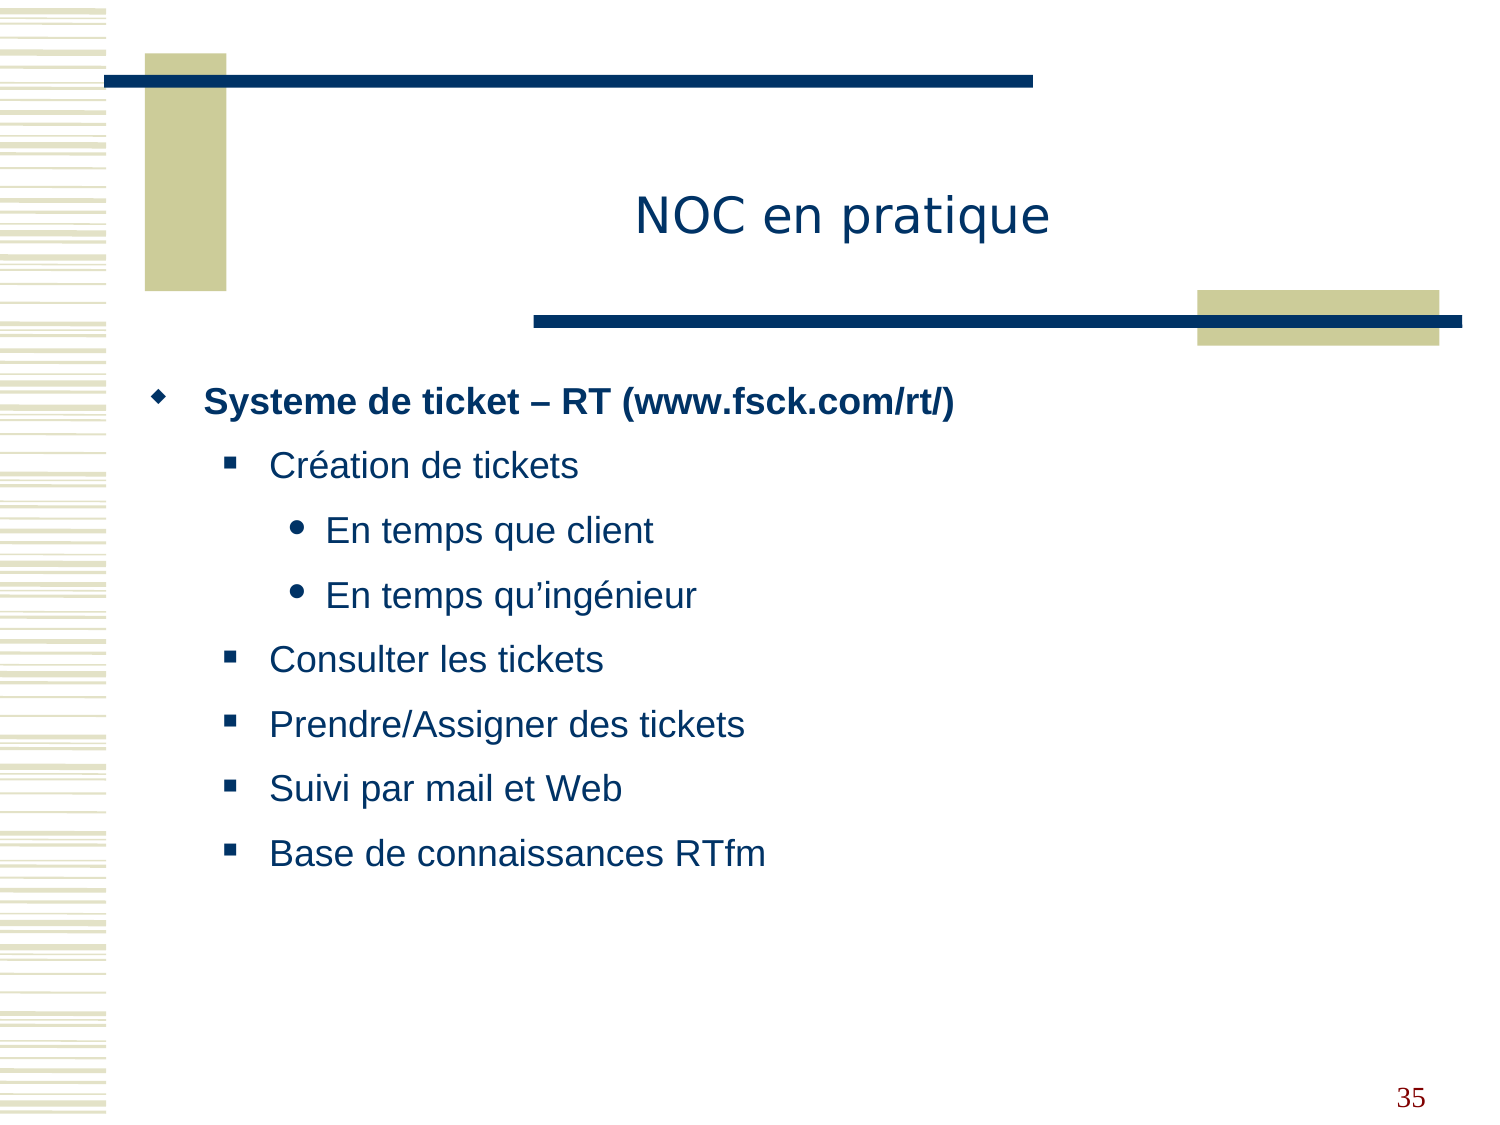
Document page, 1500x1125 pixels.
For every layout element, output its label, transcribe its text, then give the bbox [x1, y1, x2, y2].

title NOC en pratique [237, 137, 1449, 251]
list Systeme de ticket – RT (www.fsck.com/rt/) Création de tickets En temps que client En temps qu’ingénieur Consulter les tickets Prendre/Assigner des tickets Suivi par mail et Web Base de connaissances RTfm [132, 363, 1439, 1001]
